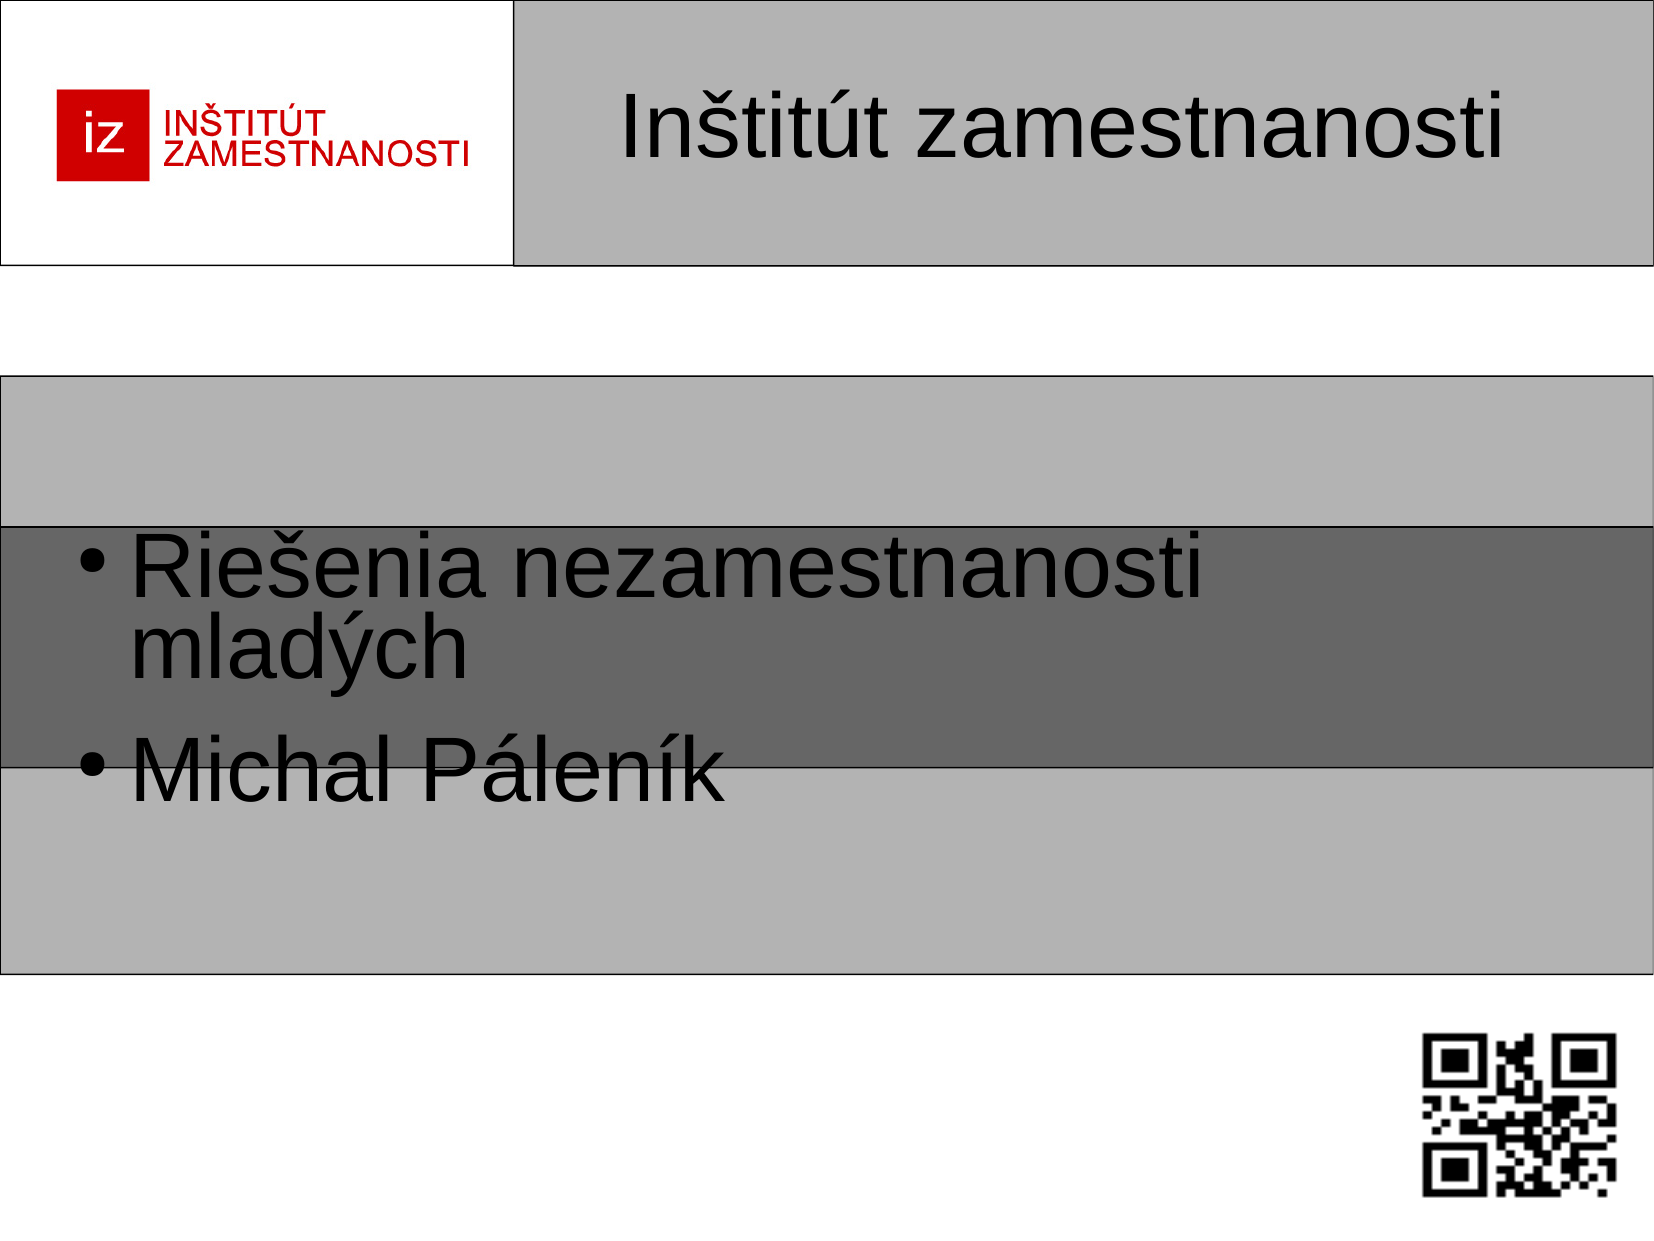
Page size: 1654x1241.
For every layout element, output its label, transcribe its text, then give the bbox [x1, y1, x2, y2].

title Inštitút zamestnanosti [561, 29, 1565, 237]
text_box [0, 376, 1654, 975]
picture [5, 8, 512, 257]
list Riešenia nezamestnanosti mladých Michal Páleník [59, 531, 1506, 839]
picture [1387, 1003, 1654, 1229]
